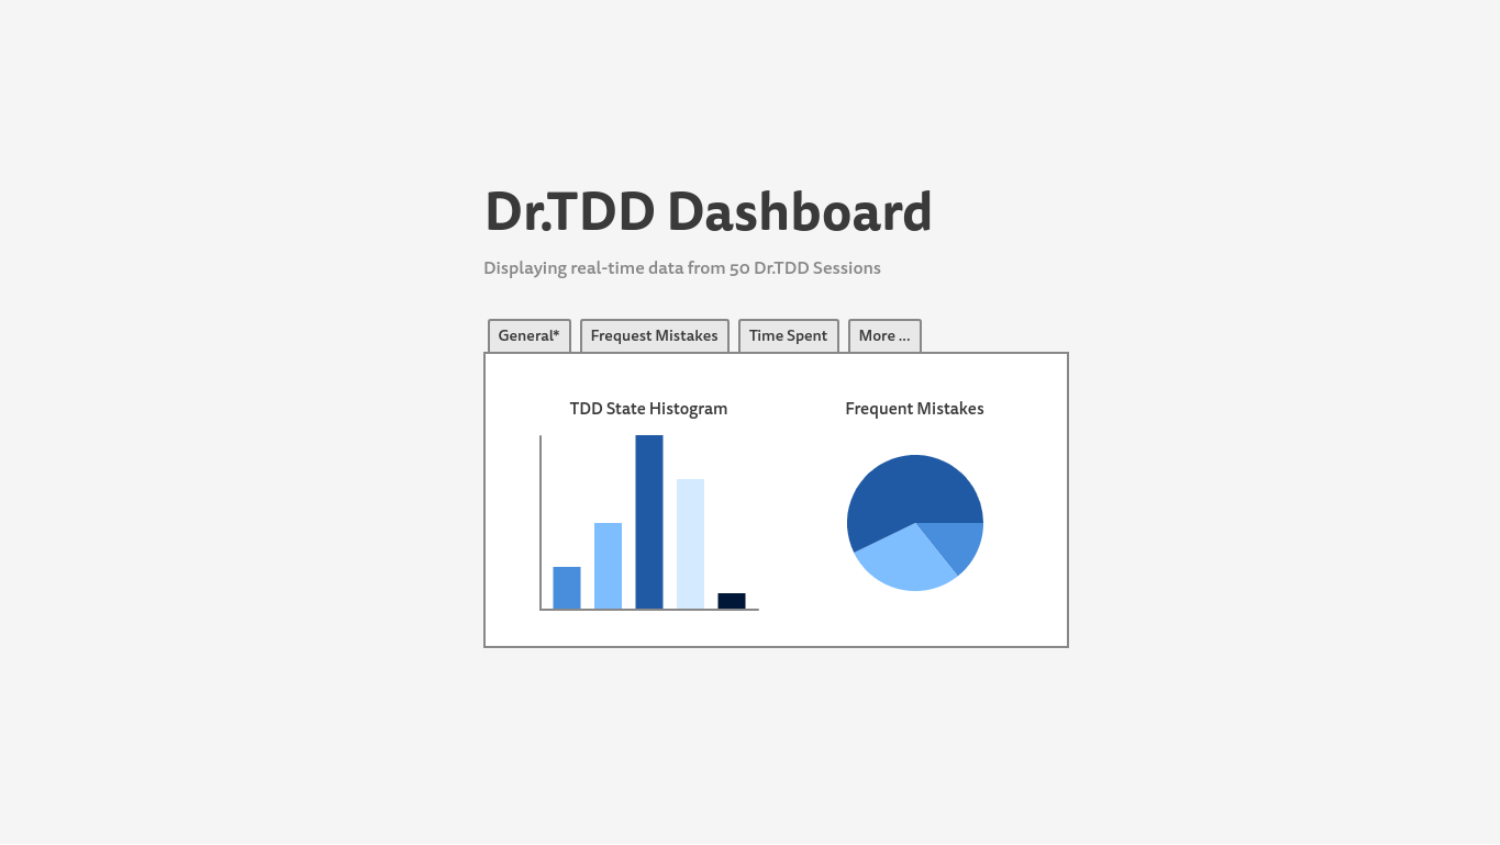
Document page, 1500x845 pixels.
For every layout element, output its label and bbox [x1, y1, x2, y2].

picture [267, 186, 1138, 682]
